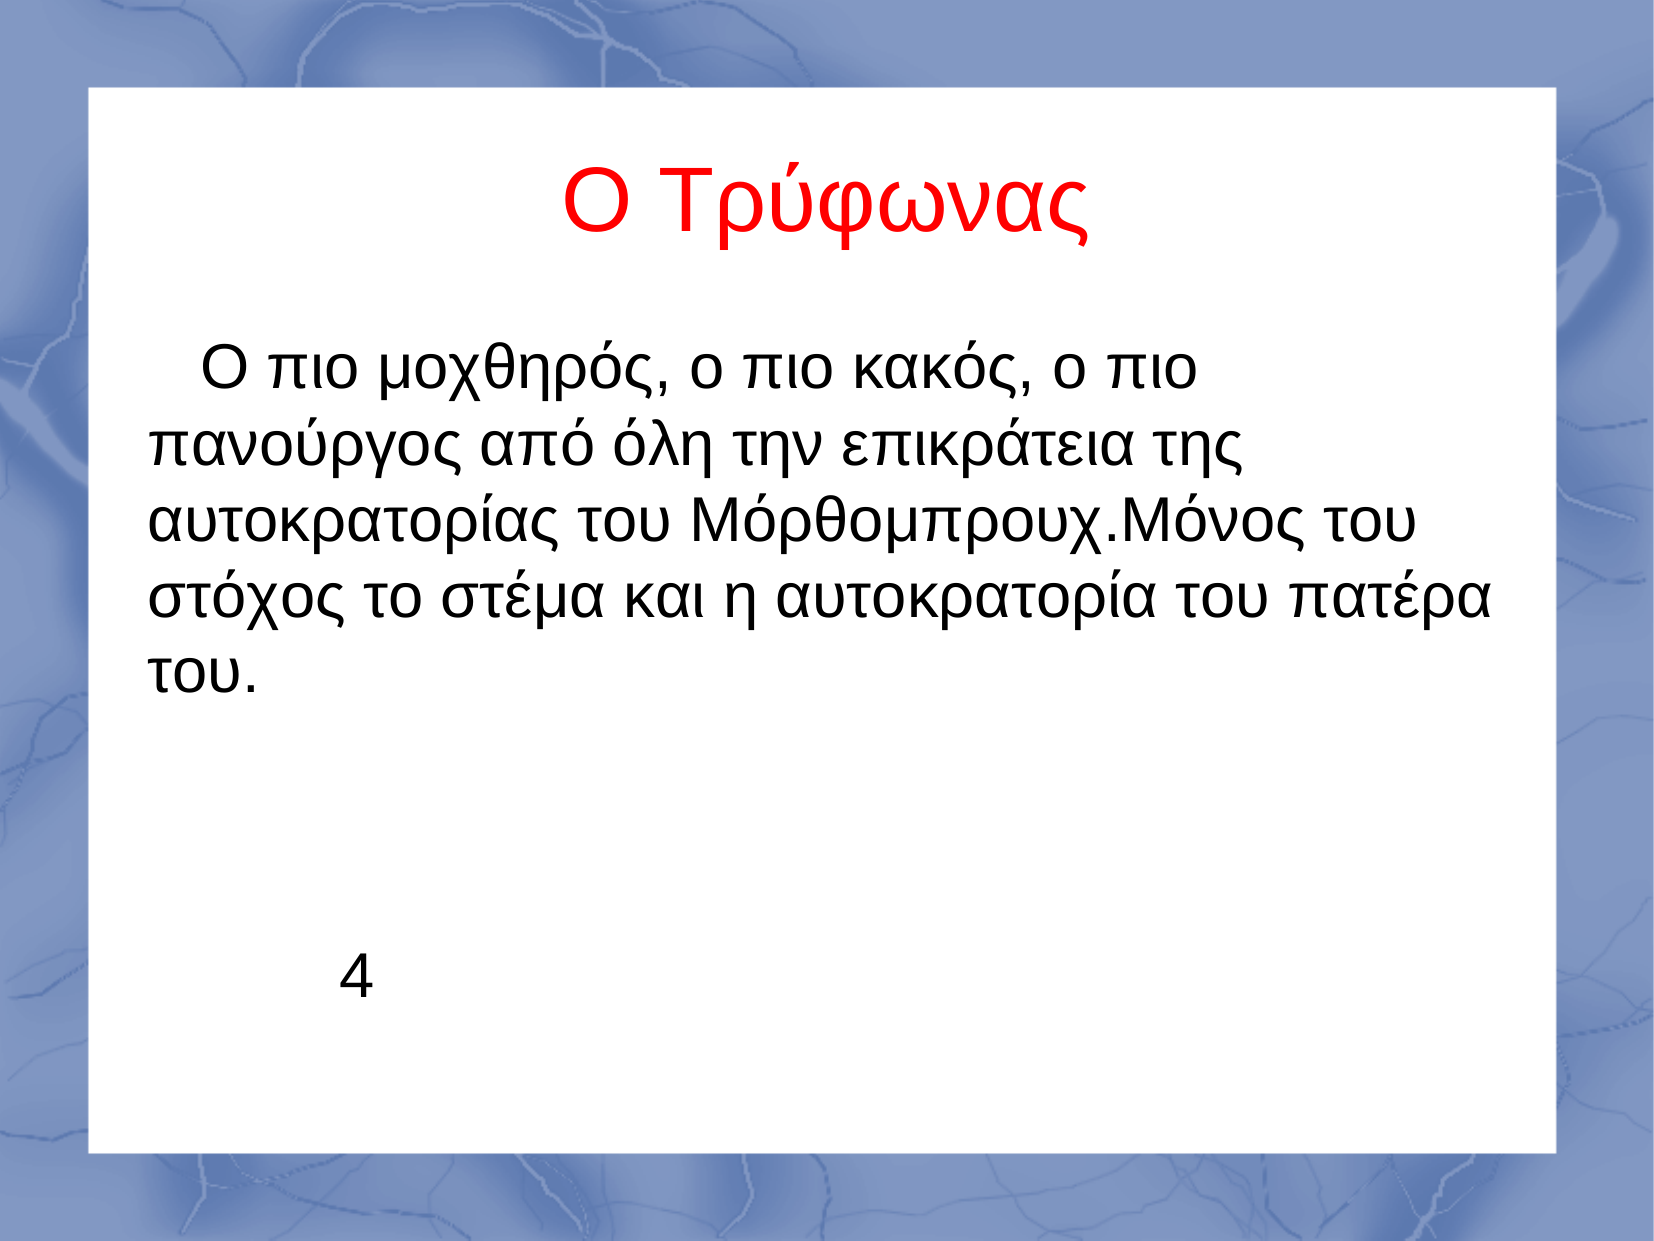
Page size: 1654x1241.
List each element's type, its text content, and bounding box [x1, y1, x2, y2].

title Ο Τρύφωνας [118, 90, 1536, 298]
list Ο πιο μοχθηρός, ο πιο κακός, ο πιο πανούργος από όλη την επικράτεια της αυτοκρατορίας του Μόρθομπρουχ.Μόνος του στόχος το στέμα και η αυτοκρατορία του πατέρα του. 4 [147, 325, 1506, 1010]
